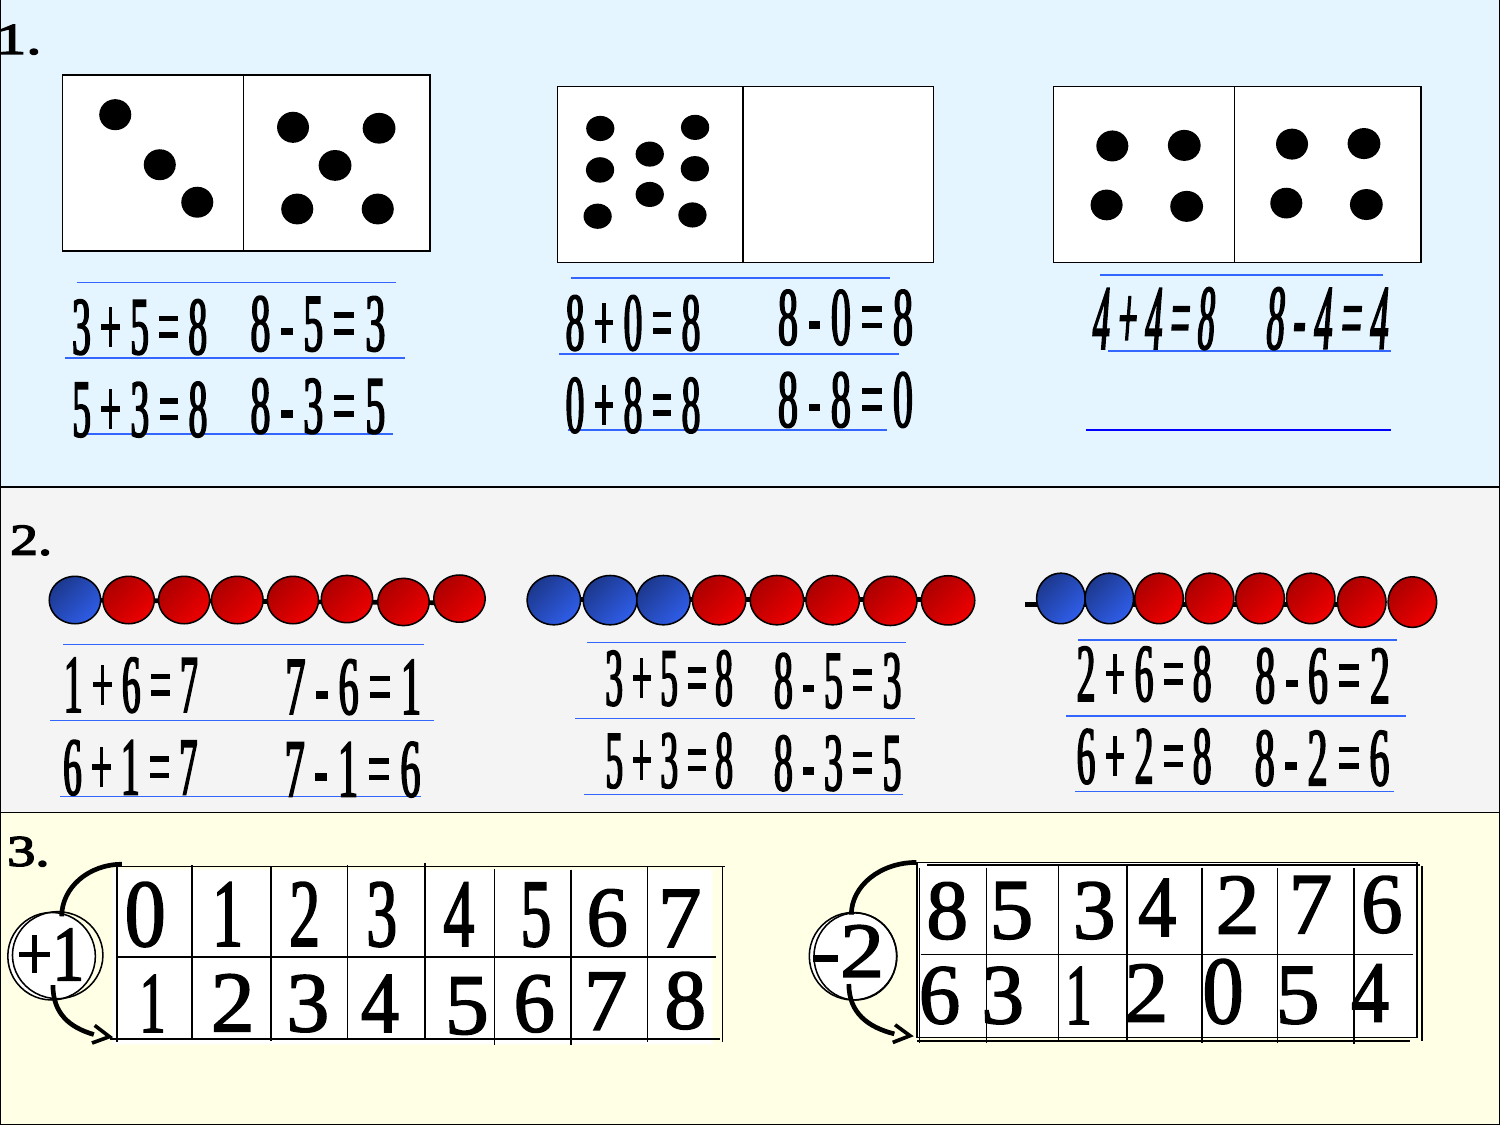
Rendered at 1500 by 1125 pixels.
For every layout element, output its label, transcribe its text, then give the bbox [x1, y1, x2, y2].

text_box 8 - 6 = 2 8 - 2 = 6 [1256, 730, 1274, 787]
text_box 3 + 5 = 8 5 + 3 = 8 [102, 390, 120, 429]
text_box 1 2 3 4 5 [444, 882, 474, 947]
text_box 3 + 5 = 8 5 + 3 = 8 [633, 741, 650, 780]
text_box 3 + 5 = 8 5 + 3 = 8 [132, 382, 148, 438]
text_box 8 - 6 = 2 8 - 2 = 6 [1256, 648, 1274, 704]
text_box 5 [1280, 966, 1317, 1025]
text_box 8 - 0 = 8 8 - 8 = 0 [779, 372, 797, 428]
text_box 8 - 4 = 4 [1314, 288, 1332, 349]
text_box 1 2 3 4 5 [524, 882, 549, 948]
text_box 3 + 5 = 8 5 + 3 = 8 [190, 381, 206, 438]
text_box +1 [58, 928, 81, 981]
text_box 0 [1205, 959, 1241, 1025]
text_box 2 + 6 = 8 6 + 2 = 8 [1106, 737, 1124, 776]
text_box 8 - 6 = 2 8 - 2 = 6 [1309, 648, 1327, 704]
text_box 8 - 6 = 2 8 - 2 = 6 [1371, 730, 1389, 787]
text_box 8 - 5 = 3 8 - 3 = 5 [305, 378, 322, 434]
text_box 8 + 0 = 8 0 + 8 = 8 [683, 295, 699, 351]
text_box [0, 0, 1500, 1125]
text_box 1 2 3 4 5 [369, 882, 395, 948]
text_box 7 [589, 972, 625, 1030]
text_box 5 [994, 882, 1030, 940]
text_box 1 [144, 975, 163, 1033]
text_box 3 + 5 = 8 5 + 3 = 8 [607, 733, 622, 789]
text_box 3 [985, 966, 1021, 1025]
text_box 3 + 5 = 8 5 + 3 = 8 [662, 733, 677, 789]
text_box 8 + 0 = 8 0 + 8 = 8 [595, 385, 613, 425]
text_box 4 + 4 = 8 [1120, 296, 1137, 340]
text_box 6 [922, 966, 958, 1025]
text_box 8 - 0 = 8 8 - 8 = 0 [779, 289, 797, 346]
text_box 3 + 5 = 8 5 + 3 = 8 [189, 299, 206, 355]
text_box 8 - 5 = 3 8 - 3 = 5 [367, 379, 384, 434]
text_box 8 + 0 = 8 0 + 8 = 8 [567, 377, 583, 434]
text_box 7 - 6 = 1 7 - 1 = 6 [288, 659, 305, 715]
text_box 8 [667, 972, 703, 1030]
text_box 8 - 0 = 8 8 - 8 = 0 [894, 289, 912, 346]
text_box 4 + 4 = 8 [1145, 288, 1162, 350]
text_box 6 [517, 975, 553, 1033]
text_box 8 - 5 = 3 8 - 3 = 5 [825, 735, 842, 791]
text_box 1. [30, 49, 38, 55]
text_box 1 + 6 = 7 6 + 1 = 7 [181, 740, 197, 795]
text_box +1 [20, 935, 50, 973]
text_box 1 + 6 = 7 6 + 1 = 7 [123, 657, 140, 713]
text_box 8 - 5 = 3 8 - 3 = 5 [252, 296, 269, 352]
text_box 8 - 4 = 4 [1370, 288, 1388, 349]
text_box 1 2 3 4 5 [217, 882, 240, 947]
text_box 8 [929, 882, 965, 940]
text_box -2 [843, 925, 880, 977]
text_box 8 + 0 = 8 0 + 8 = 8 [683, 377, 699, 434]
text_box 3 + 5 = 8 5 + 3 = 8 [73, 299, 90, 355]
text_box 8 - 0 = 8 8 - 8 = 0 [894, 372, 912, 428]
text_box 8 - 6 = 2 8 - 2 = 6 [1371, 648, 1388, 703]
text_box 0 [127, 882, 163, 948]
text_box 3 + 5 = 8 5 + 3 = 8 [607, 650, 622, 707]
text_box 1. [1, 24, 23, 54]
text_box 4 [362, 975, 398, 1033]
text_box 2 + 6 = 8 6 + 2 = 8 [1194, 646, 1211, 702]
text_box 3 + 5 = 8 5 + 3 = 8 [132, 300, 148, 355]
text_box 8 - 5 = 3 8 - 3 = 5 [884, 736, 900, 791]
text_box 5 [450, 977, 486, 1035]
text_box 1 + 6 = 7 6 + 1 = 7 [182, 658, 197, 713]
text_box 7 - 6 = 1 7 - 1 = 6 [340, 659, 358, 715]
text_box 8 - 5 = 3 8 - 3 = 5 [305, 296, 322, 352]
text_box 2. [12, 525, 35, 555]
text_box 2 + 6 = 8 6 + 2 = 8 [1078, 728, 1095, 785]
text_box 8 - 5 = 3 8 - 3 = 5 [775, 653, 792, 709]
text_box 2 [1219, 876, 1255, 934]
text_box 8 - 5 = 3 8 - 3 = 5 [775, 735, 792, 791]
text_box 4 [1139, 878, 1176, 937]
text_box 1 + 6 = 7 6 + 1 = 7 [67, 657, 81, 713]
text_box 4 + 4 = 8 [1092, 288, 1110, 350]
text_box 1 + 6 = 7 6 + 1 = 7 [124, 740, 138, 795]
text_box 2 [1128, 964, 1164, 1022]
text_box 8 - 5 = 3 8 - 3 = 5 [826, 653, 842, 709]
text_box 8 + 0 = 8 0 + 8 = 8 [625, 295, 641, 351]
text_box 8 - 4 = 4 [1267, 287, 1285, 350]
text_box 7 - 6 = 1 7 - 1 = 6 [402, 741, 420, 798]
text_box 2 + 6 = 8 6 + 2 = 8 [1194, 728, 1211, 785]
text_box 3 + 5 = 8 5 + 3 = 8 [633, 658, 650, 698]
text_box 8 - 5 = 3 8 - 3 = 5 [367, 296, 384, 352]
text_box 8 - 0 = 8 8 - 8 = 0 [832, 372, 850, 428]
text_box 2 + 6 = 8 6 + 2 = 8 [1106, 654, 1124, 693]
text_box 3 [290, 975, 326, 1033]
text_box 1 + 6 = 7 6 + 1 = 7 [64, 740, 81, 796]
text_box 3. [9, 836, 34, 867]
text_box 7 [663, 889, 699, 948]
text_box -2 [814, 955, 837, 962]
text_box 2. [41, 549, 49, 556]
text_box 6 [590, 889, 626, 947]
text_box 3 + 5 = 8 5 + 3 = 8 [716, 650, 732, 707]
text_box 8 - 6 = 2 8 - 2 = 6 [1309, 730, 1326, 786]
text_box 7 - 6 = 1 7 - 1 = 6 [404, 659, 419, 715]
text_box 4 + 4 = 8 [1198, 287, 1215, 350]
text_box 1 2 3 4 5 [291, 882, 317, 947]
text_box 7 [1294, 876, 1330, 934]
text_box 4 [1352, 964, 1388, 1022]
text_box 8 + 0 = 8 0 + 8 = 8 [595, 303, 613, 342]
text_box 1 + 6 = 7 6 + 1 = 7 [93, 665, 111, 704]
text_box 2 + 6 = 8 6 + 2 = 8 [1078, 646, 1094, 701]
text_box 2 + 6 = 8 6 + 2 = 8 [1136, 646, 1153, 702]
text_box 2 + 6 = 8 6 + 2 = 8 [1136, 728, 1152, 784]
text_box 3 [1076, 882, 1113, 940]
text_box 8 - 5 = 3 8 - 3 = 5 [252, 378, 269, 434]
text_box 2 [214, 974, 250, 1032]
text_box 6 [1364, 876, 1401, 934]
text_box 8 - 5 = 3 8 - 3 = 5 [884, 653, 900, 709]
text_box 1 [1070, 966, 1089, 1025]
text_box 3 + 5 = 8 5 + 3 = 8 [716, 732, 732, 789]
text_box 3 + 5 = 8 5 + 3 = 8 [662, 651, 677, 707]
text_box 3. [39, 861, 46, 867]
text_box 7 - 6 = 1 7 - 1 = 6 [287, 742, 304, 797]
text_box 7 - 6 = 1 7 - 1 = 6 [341, 742, 356, 797]
text_box 3 + 5 = 8 5 + 3 = 8 [74, 382, 90, 438]
text_box 3 + 5 = 8 5 + 3 = 8 [101, 307, 120, 346]
text_box 8 - 0 = 8 8 - 8 = 0 [832, 289, 850, 346]
text_box 1 + 6 = 7 6 + 1 = 7 [92, 748, 111, 787]
text_box 8 + 0 = 8 0 + 8 = 8 [567, 295, 583, 351]
text_box 8 + 0 = 8 0 + 8 = 8 [625, 377, 641, 434]
